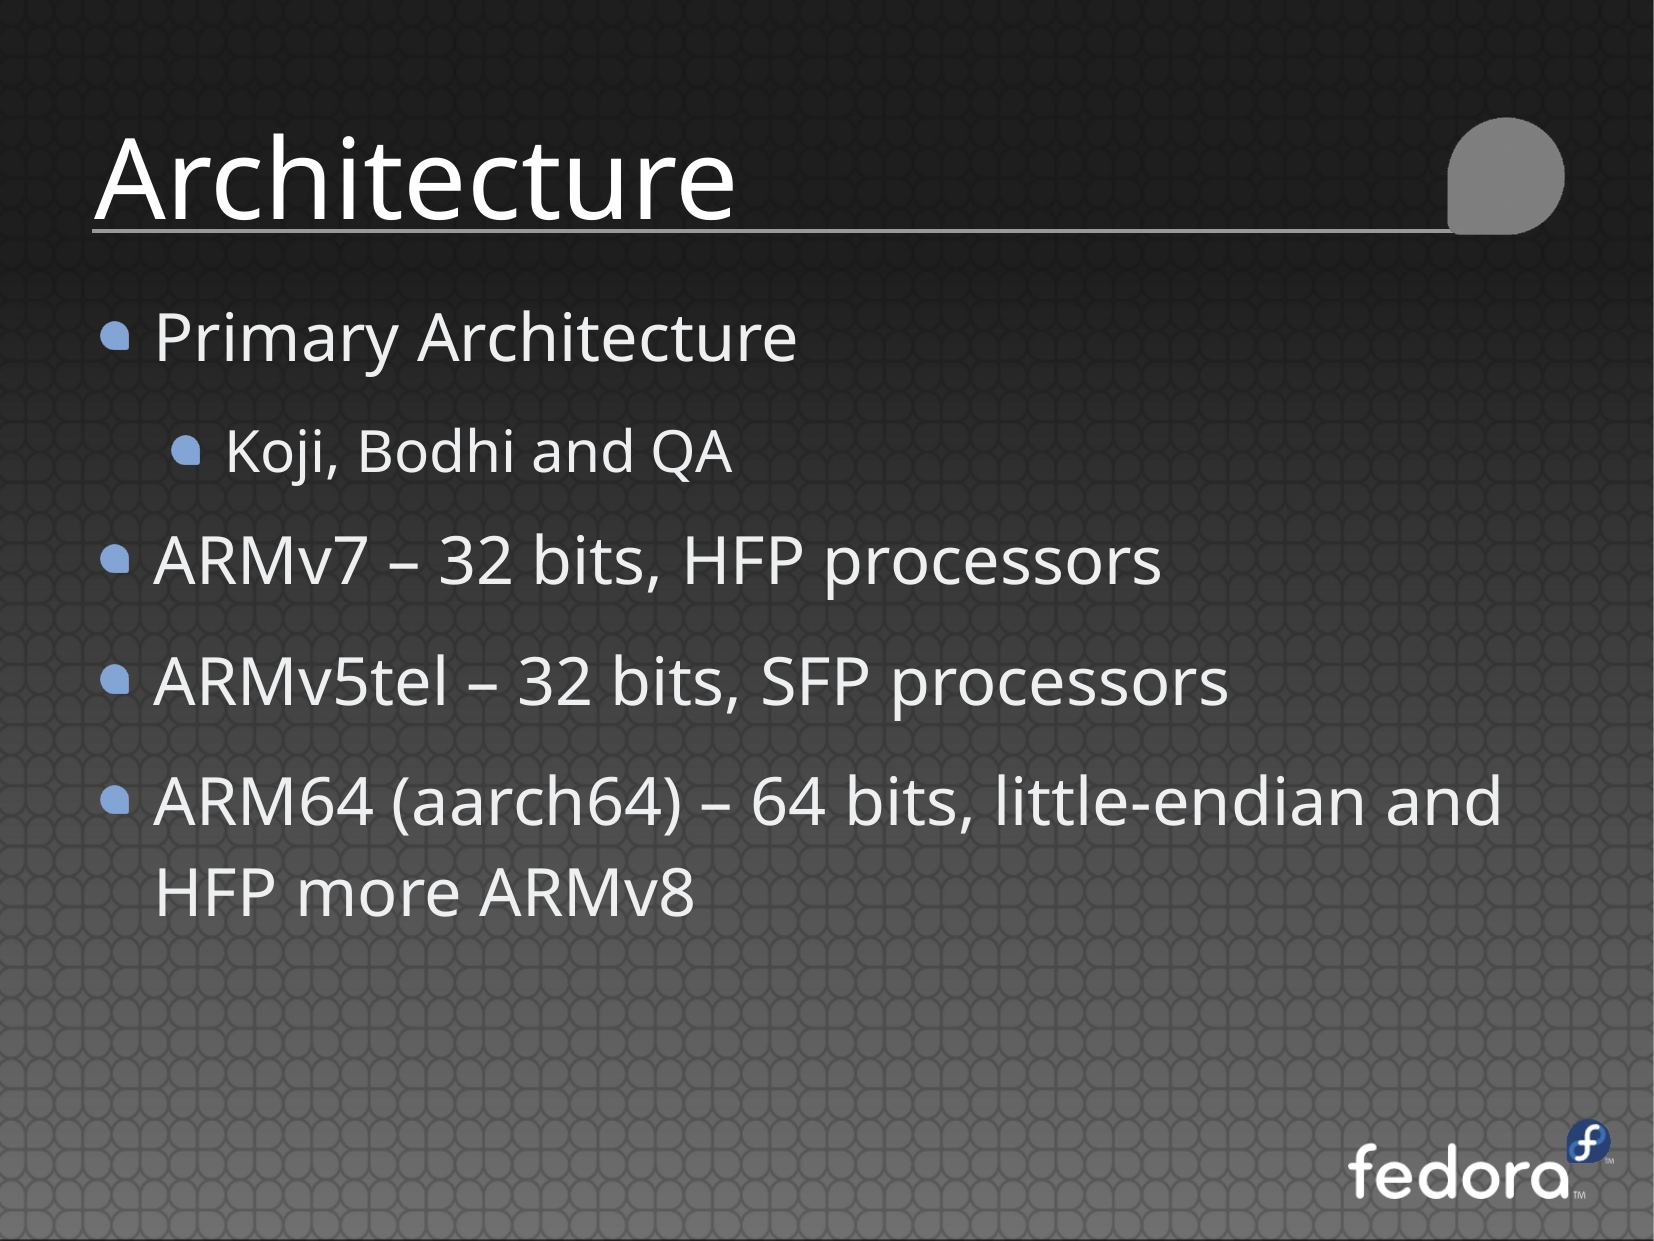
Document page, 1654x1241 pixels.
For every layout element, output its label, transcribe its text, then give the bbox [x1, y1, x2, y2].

title Architecture [94, 100, 1426, 251]
picture [0, 0, 1654, 1241]
list Primary Architecture Koji, Bodhi and QA ARMv7 – 32 bits, HFP processors ARMv5tel – 32 bits, SFP processors ARM64 (aarch64) – 64 bits, little-endian and HFP more ARMv8 [82, 290, 1571, 1094]
